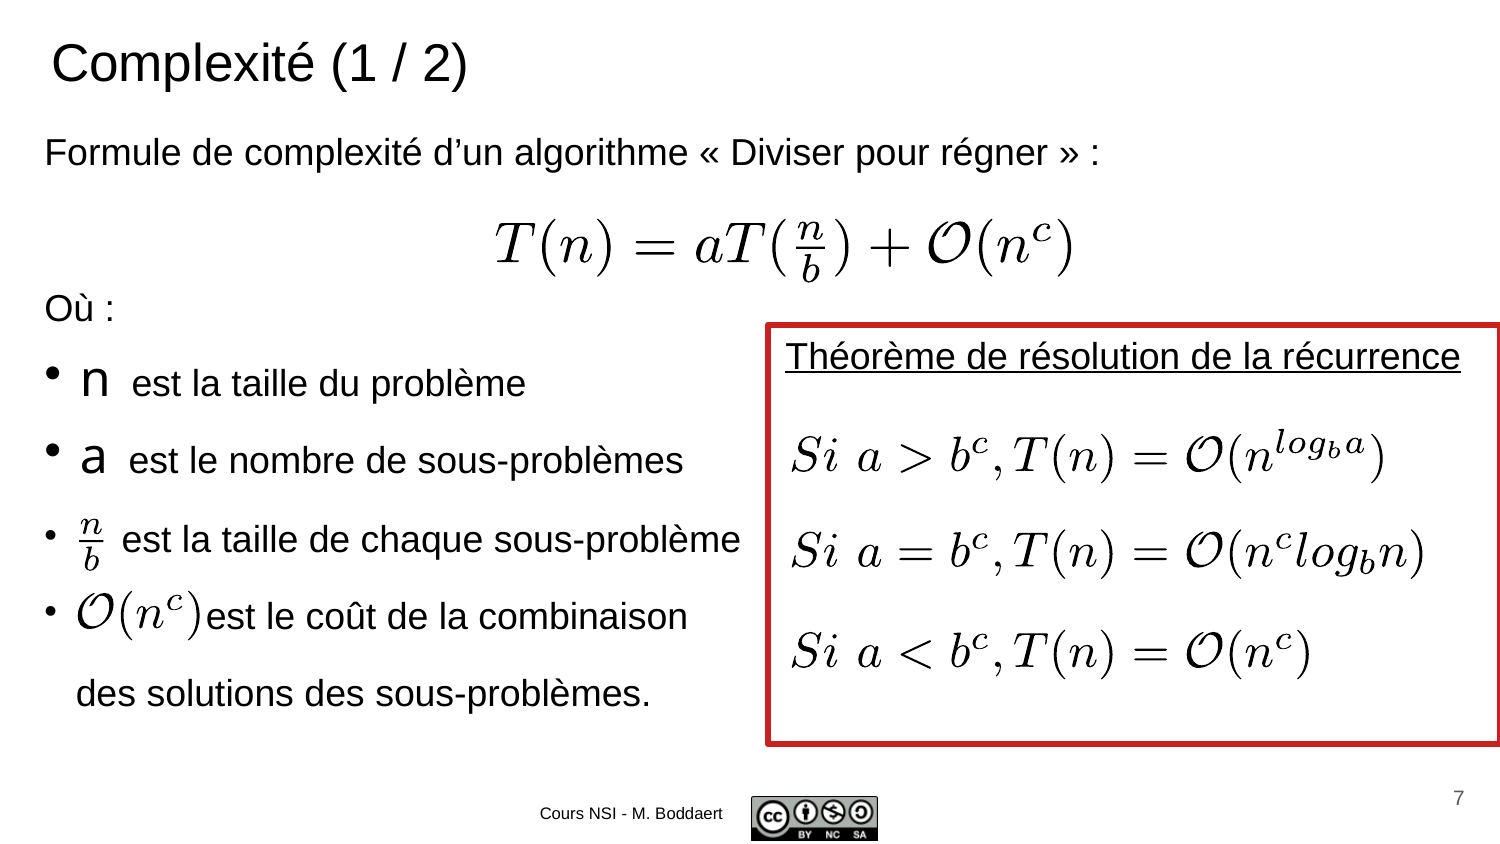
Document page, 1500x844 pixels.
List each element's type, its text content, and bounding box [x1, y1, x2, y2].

text_box [791, 428, 1383, 484]
title Complexité (1 / 2) [51, 13, 1449, 108]
text_box [495, 218, 1072, 283]
text_box [791, 629, 1309, 680]
text_box [77, 590, 200, 641]
slide_number <numéro> [1389, 764, 1480, 830]
text_box [791, 529, 1423, 579]
text_box Formule de complexité d’un algorithme « Diviser pour régner » : Où : n est la taille du problème a est le nombre de sous-problèmes est la taille de chaque sous-problème est le coût de la combinaison des solutions des sous-problèmes. [29, 120, 1477, 760]
text_box Théorème de résolution de la récurrence [767, 324, 1500, 745]
text_box [79, 518, 104, 571]
picture [751, 796, 878, 841]
